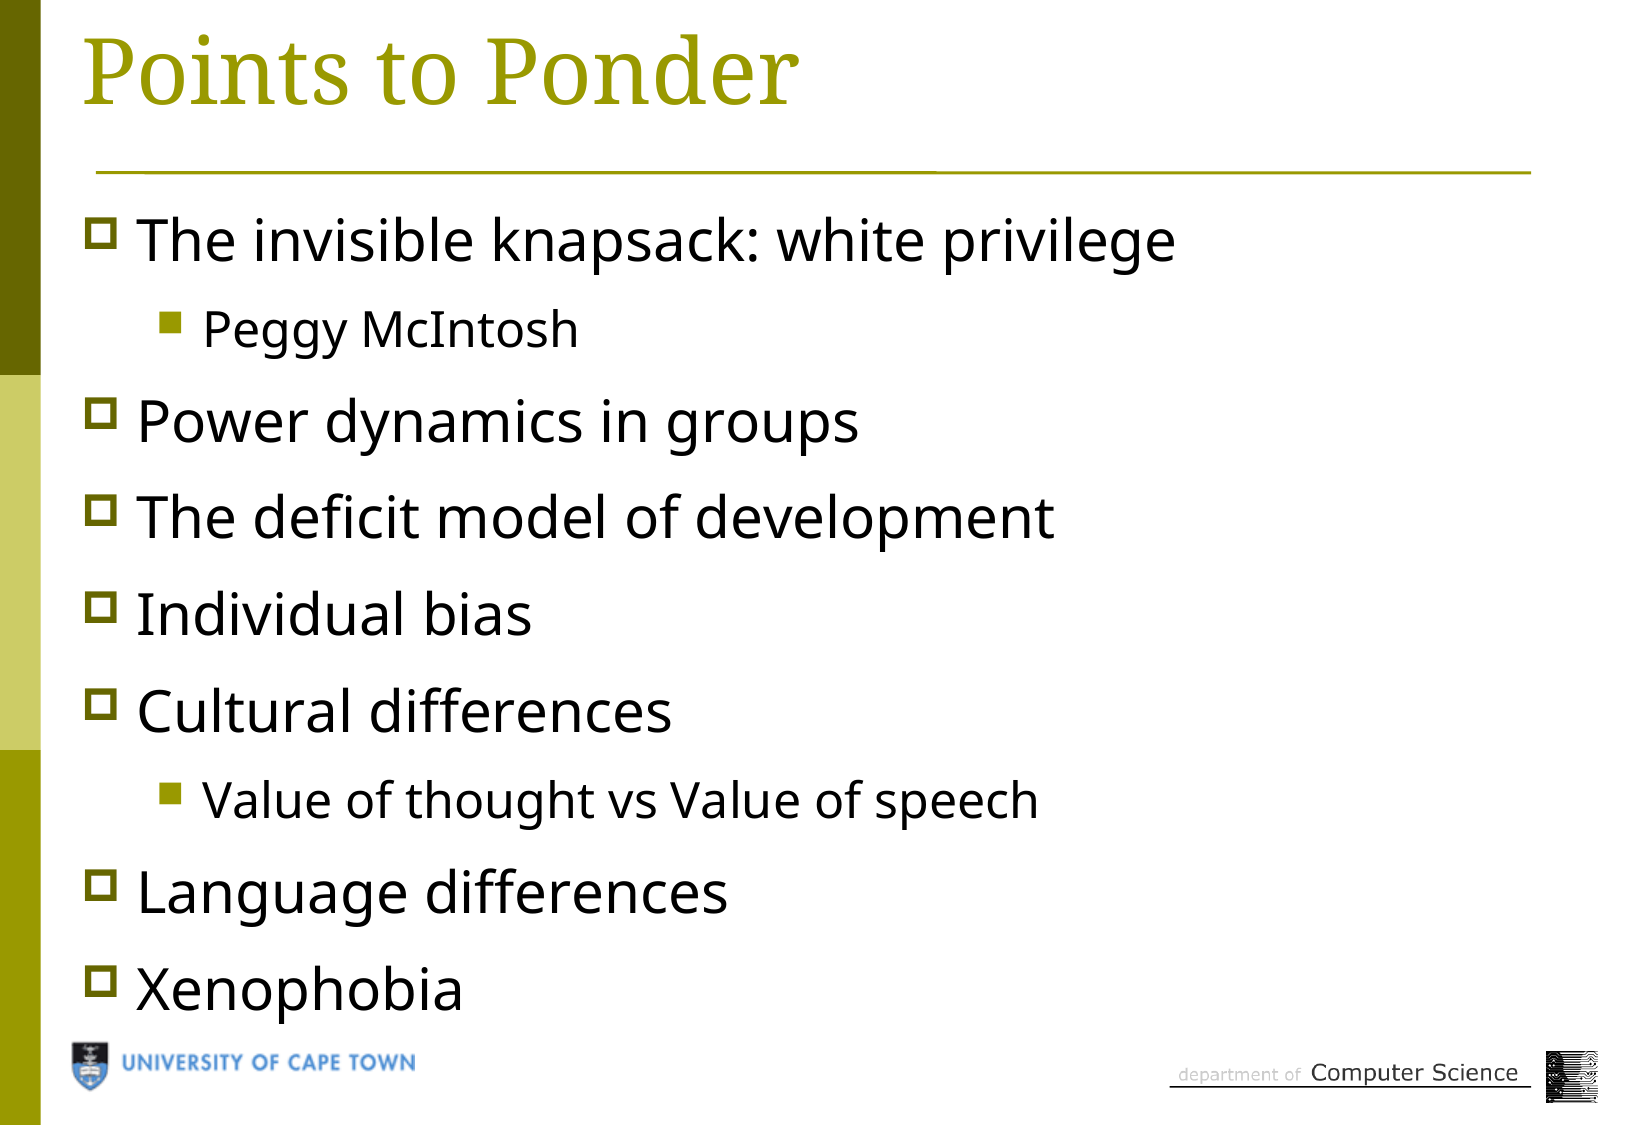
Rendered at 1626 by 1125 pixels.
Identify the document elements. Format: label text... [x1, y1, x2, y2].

title Points to Ponder [81, 0, 1543, 172]
picture [1169, 1043, 1532, 1091]
picture [61, 1024, 415, 1103]
picture [1546, 1051, 1598, 1103]
list The invisible knapsack: white privilege Peggy McIntosh Power dynamics in groups The deficit model of development Individual bias Cultural differences Value of thought vs Value of speech Language differences Xenophobia [81, 196, 1543, 949]
